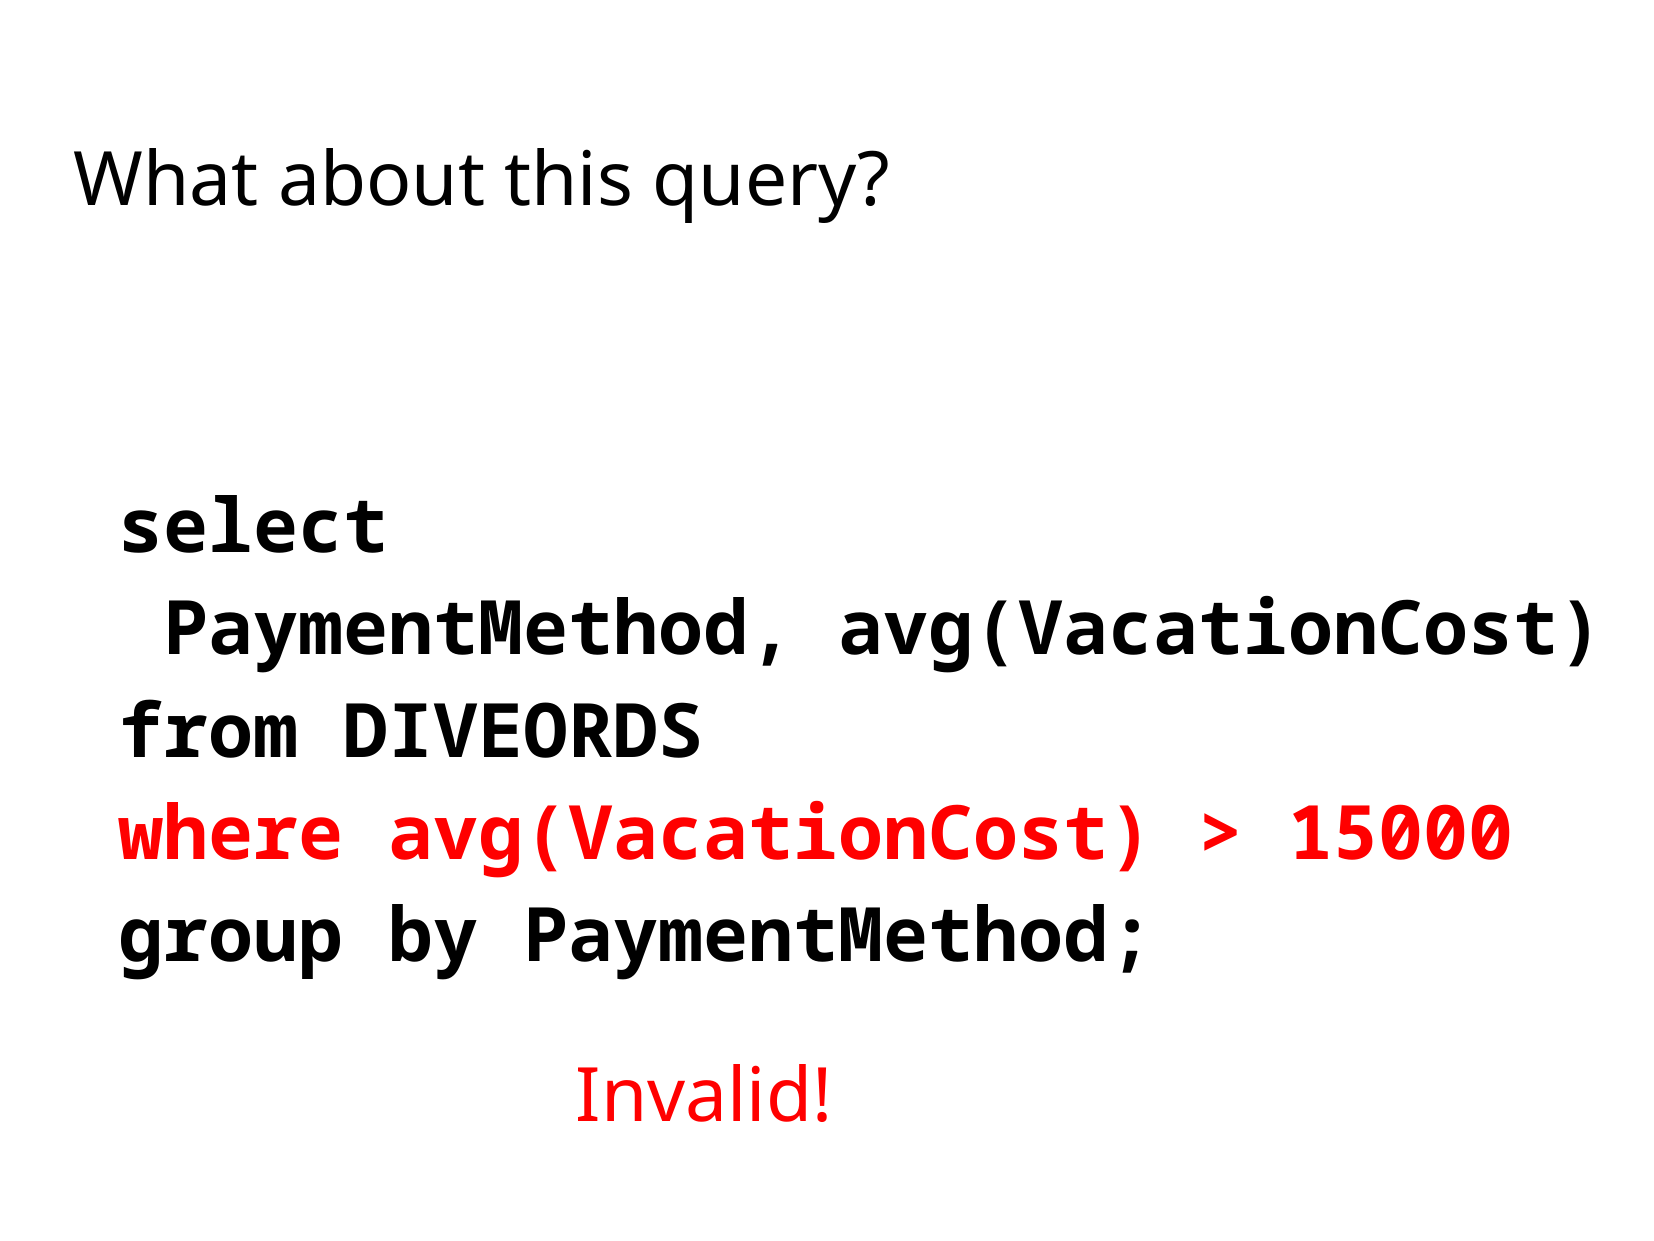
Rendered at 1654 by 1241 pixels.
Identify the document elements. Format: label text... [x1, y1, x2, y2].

subtitle select PaymentMethod, avg(VacationCost) from DIVEORDS where avg(VacationCost) > 15000 group by PaymentMethod; [118, 472, 1654, 1123]
text_box What about this query? [59, 118, 1565, 225]
text_box Invalid! [561, 1033, 1447, 1140]
